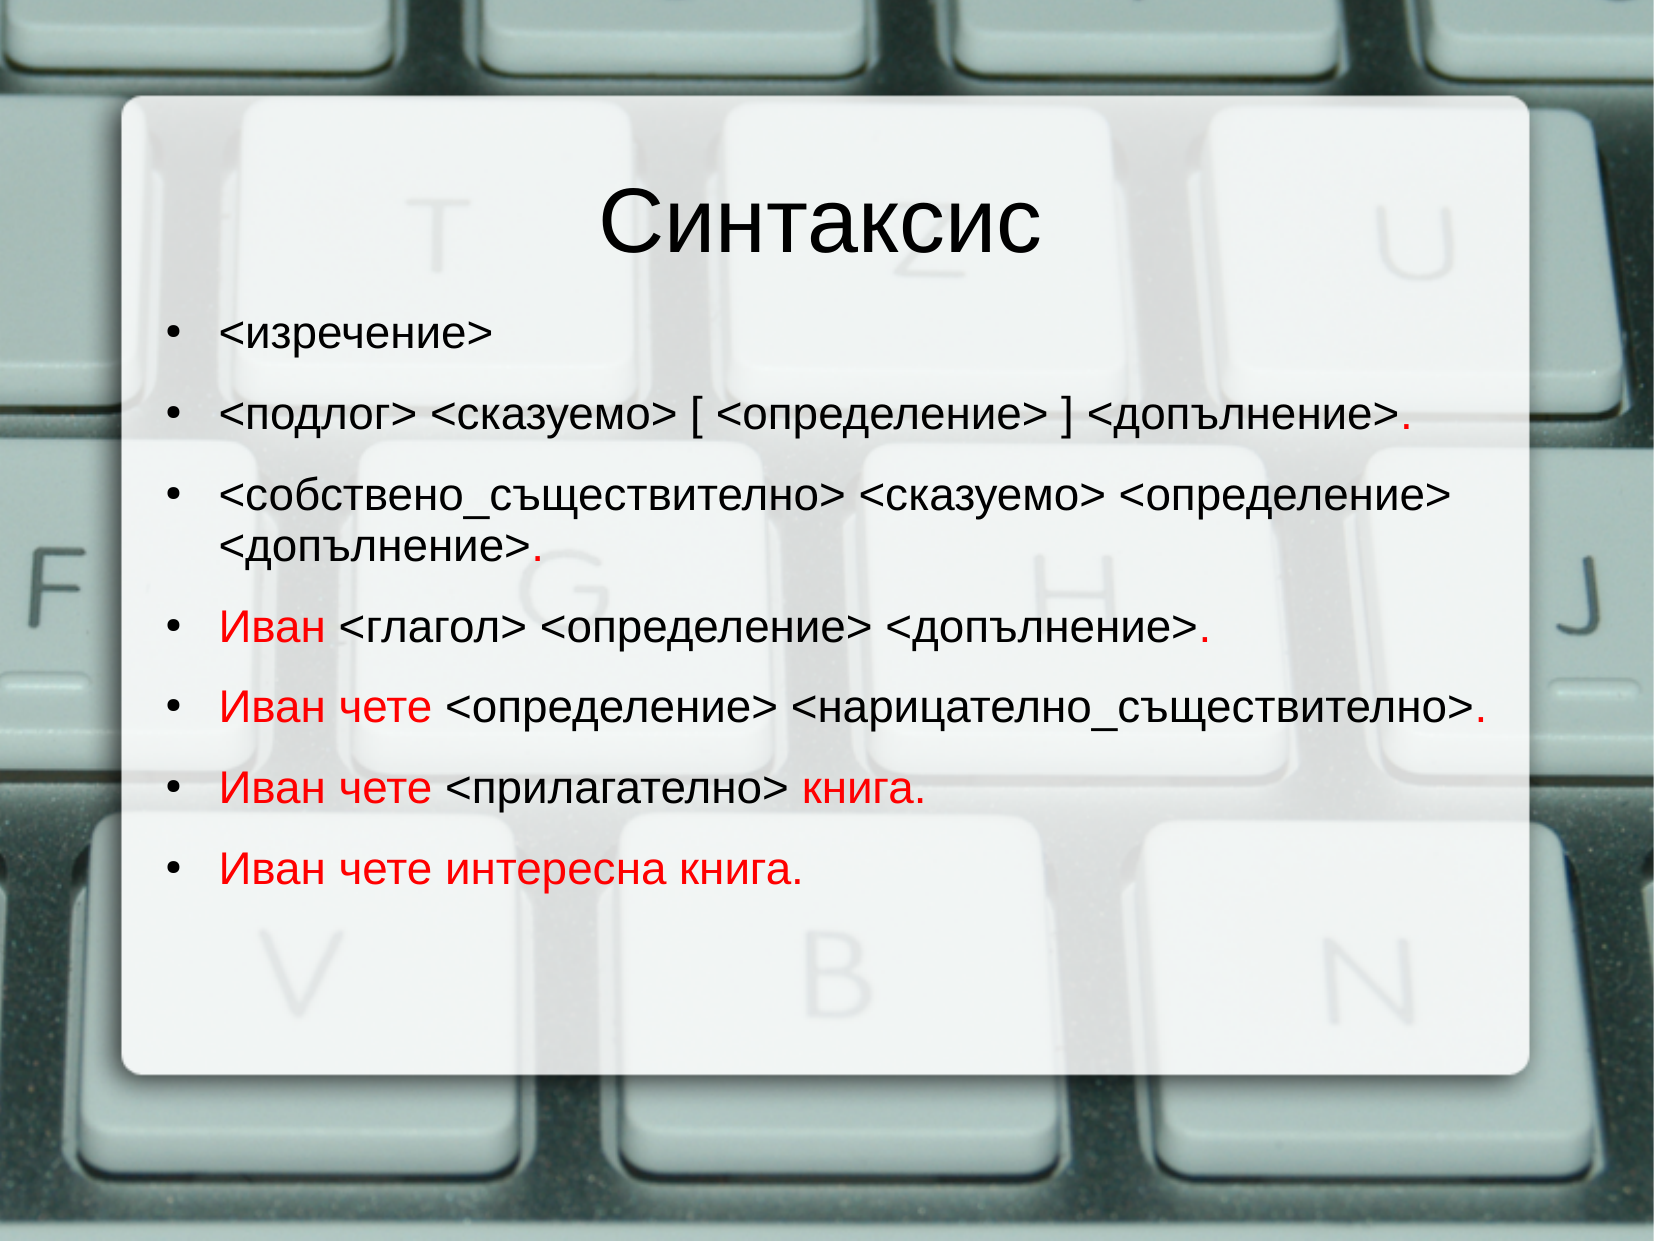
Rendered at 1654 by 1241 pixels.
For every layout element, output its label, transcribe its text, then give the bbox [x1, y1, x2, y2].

picture [0, 0, 1654, 1241]
title Синтаксис [135, 117, 1506, 325]
list <изречение> <подлог> <сказуемо> [ <определение> ] <допълнение>. <собствено_съществително> <сказуемо> <определение> <допълнение>. Иван <глагол> <определение> <допълнение>. Иван чете <определение> <нарицателно_съществително>. Иван чете <прилагателно> книга. Иван чете интересна книга. [147, 307, 1506, 1074]
